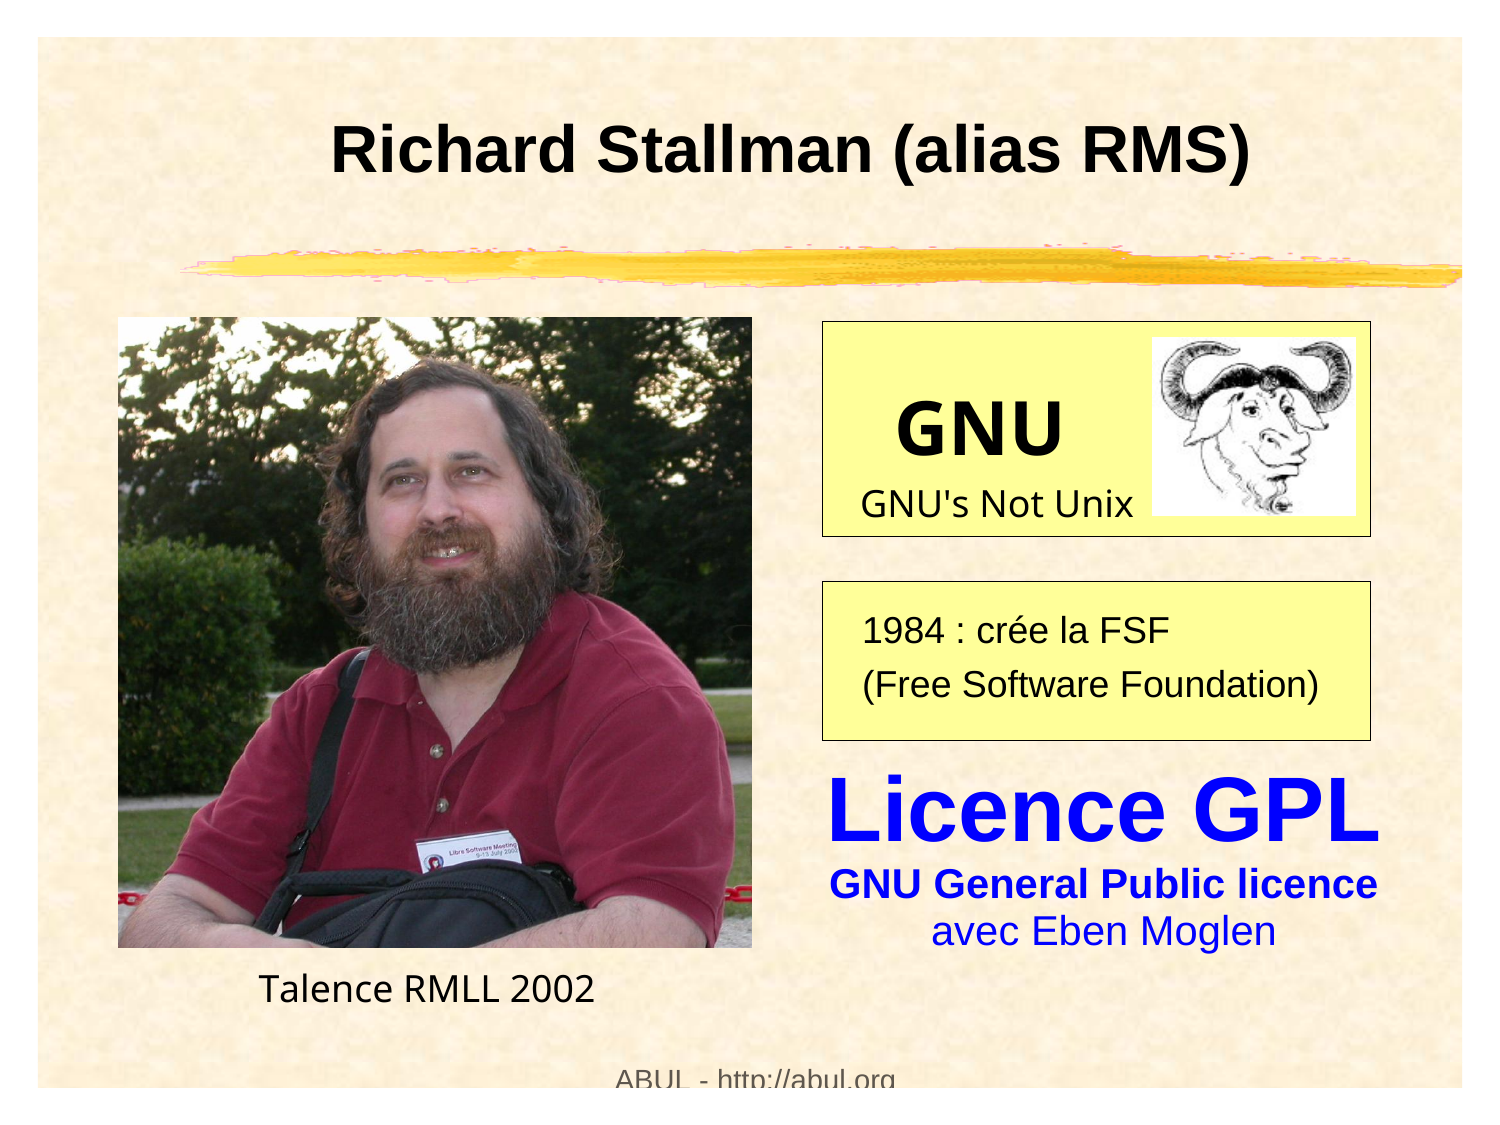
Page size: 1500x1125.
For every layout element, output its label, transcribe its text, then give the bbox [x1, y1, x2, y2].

text_box Richard Stallman (alias RMS) [318, 111, 1305, 213]
picture [754, 1076, 761, 1088]
picture [811, 1076, 818, 1088]
picture [738, 1076, 743, 1088]
picture [858, 1076, 866, 1088]
picture [639, 1072, 648, 1078]
picture [620, 1073, 627, 1082]
picture [722, 1076, 729, 1088]
picture [883, 1076, 891, 1088]
text_box [822, 321, 1371, 537]
text_box GNU GNU's Not Unix [837, 375, 1146, 513]
picture [618, 1084, 630, 1088]
text_box 1984 : crée la FSF (Free Software Foundation) [844, 609, 1346, 717]
text_box Talence RMLL 2002 [246, 962, 624, 1009]
text_box [822, 581, 1371, 741]
picture [639, 1081, 649, 1088]
picture [794, 1082, 801, 1088]
text_box Licence GPL GNU General Public licence avec Eben Moglen [783, 758, 1413, 983]
picture [37, 37, 1463, 1088]
